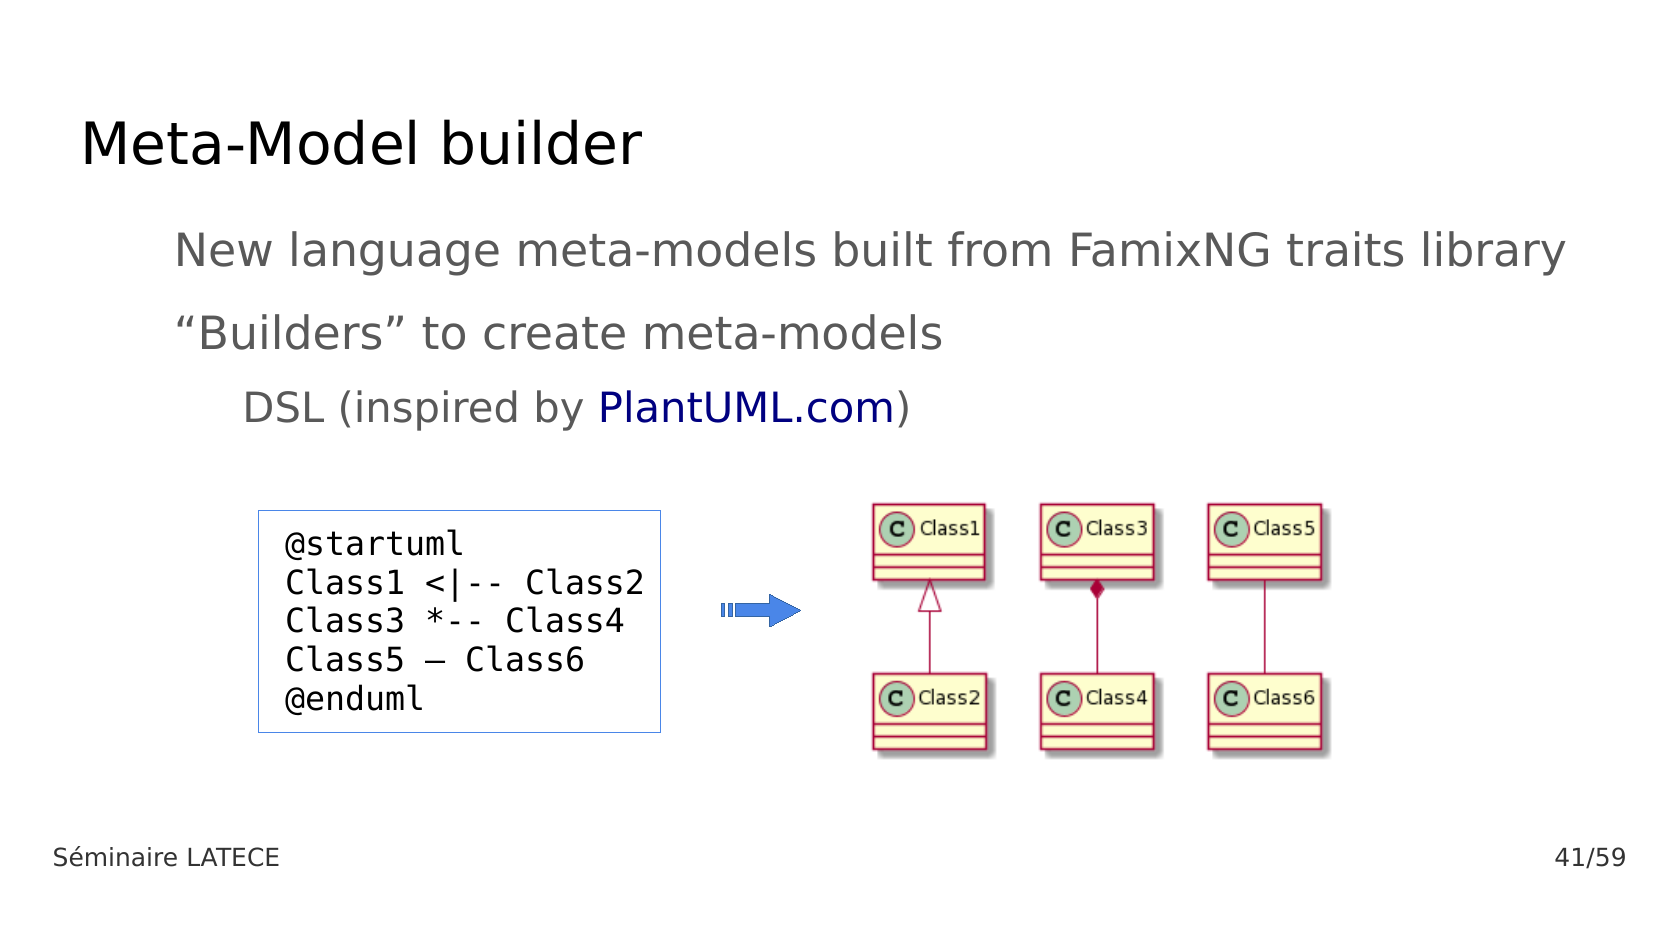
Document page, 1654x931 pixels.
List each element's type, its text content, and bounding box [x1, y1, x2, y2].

text_box [735, 594, 801, 627]
text_box @startuml Class1 <|-- Class2 Class3 *-- Class4 Class5 – Class6 @enduml [258, 510, 661, 733]
text_box [728, 603, 733, 617]
list New language meta-models built from FamixNG traits library “Builders” to create meta-models DSL (inspired by PlantUML.com) [157, 223, 1578, 797]
picture [862, 493, 1341, 769]
text_box [721, 603, 725, 617]
title Meta-Model builder [80, 97, 1479, 192]
